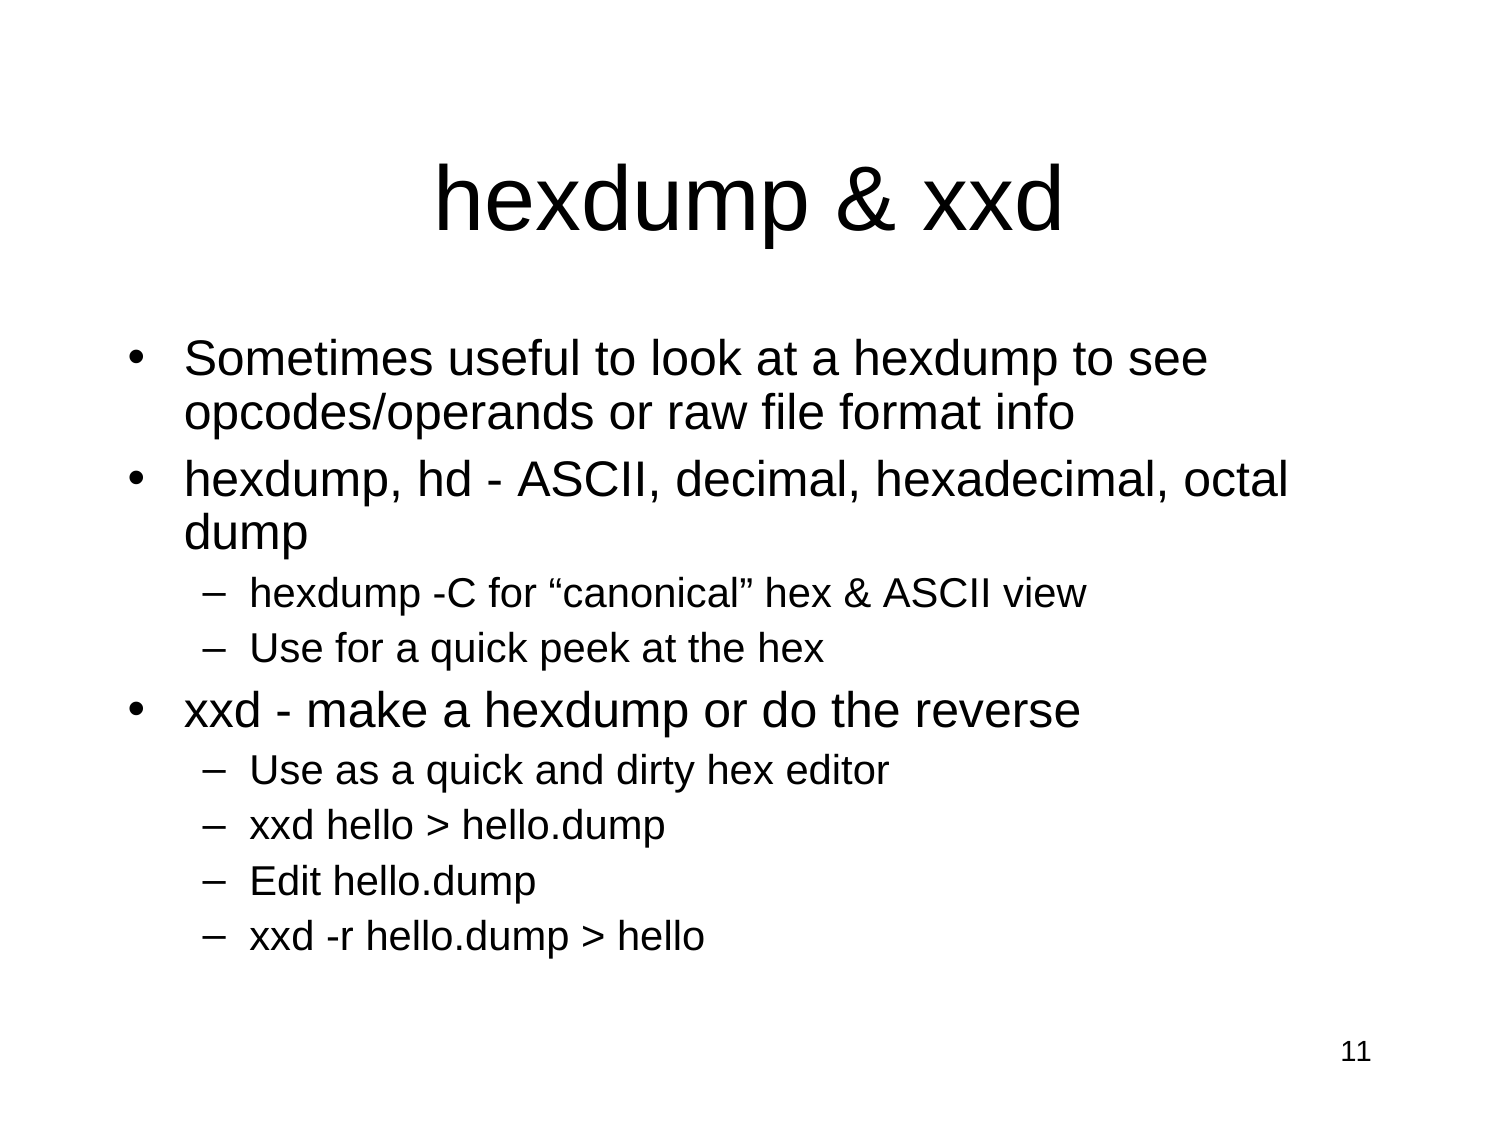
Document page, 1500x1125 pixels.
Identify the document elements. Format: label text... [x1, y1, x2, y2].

list Sometimes useful to look at a hexdump to see opcodes/operands or raw file format info hexdump, hd - ASCII, decimal, hexadecimal, octal dump hexdump -C for “canonical” hex & ASCII view Use for a quick peek at the hex xxd - make a hexdump or do the reverse Use as a quick and dirty hex editor xxd hello > hello.dump Edit hello.dump xxd -r hello.dump > hello [112, 324, 1388, 1001]
text_box <number> [1074, 1025, 1388, 1101]
title hexdump & xxd [112, 99, 1388, 288]
